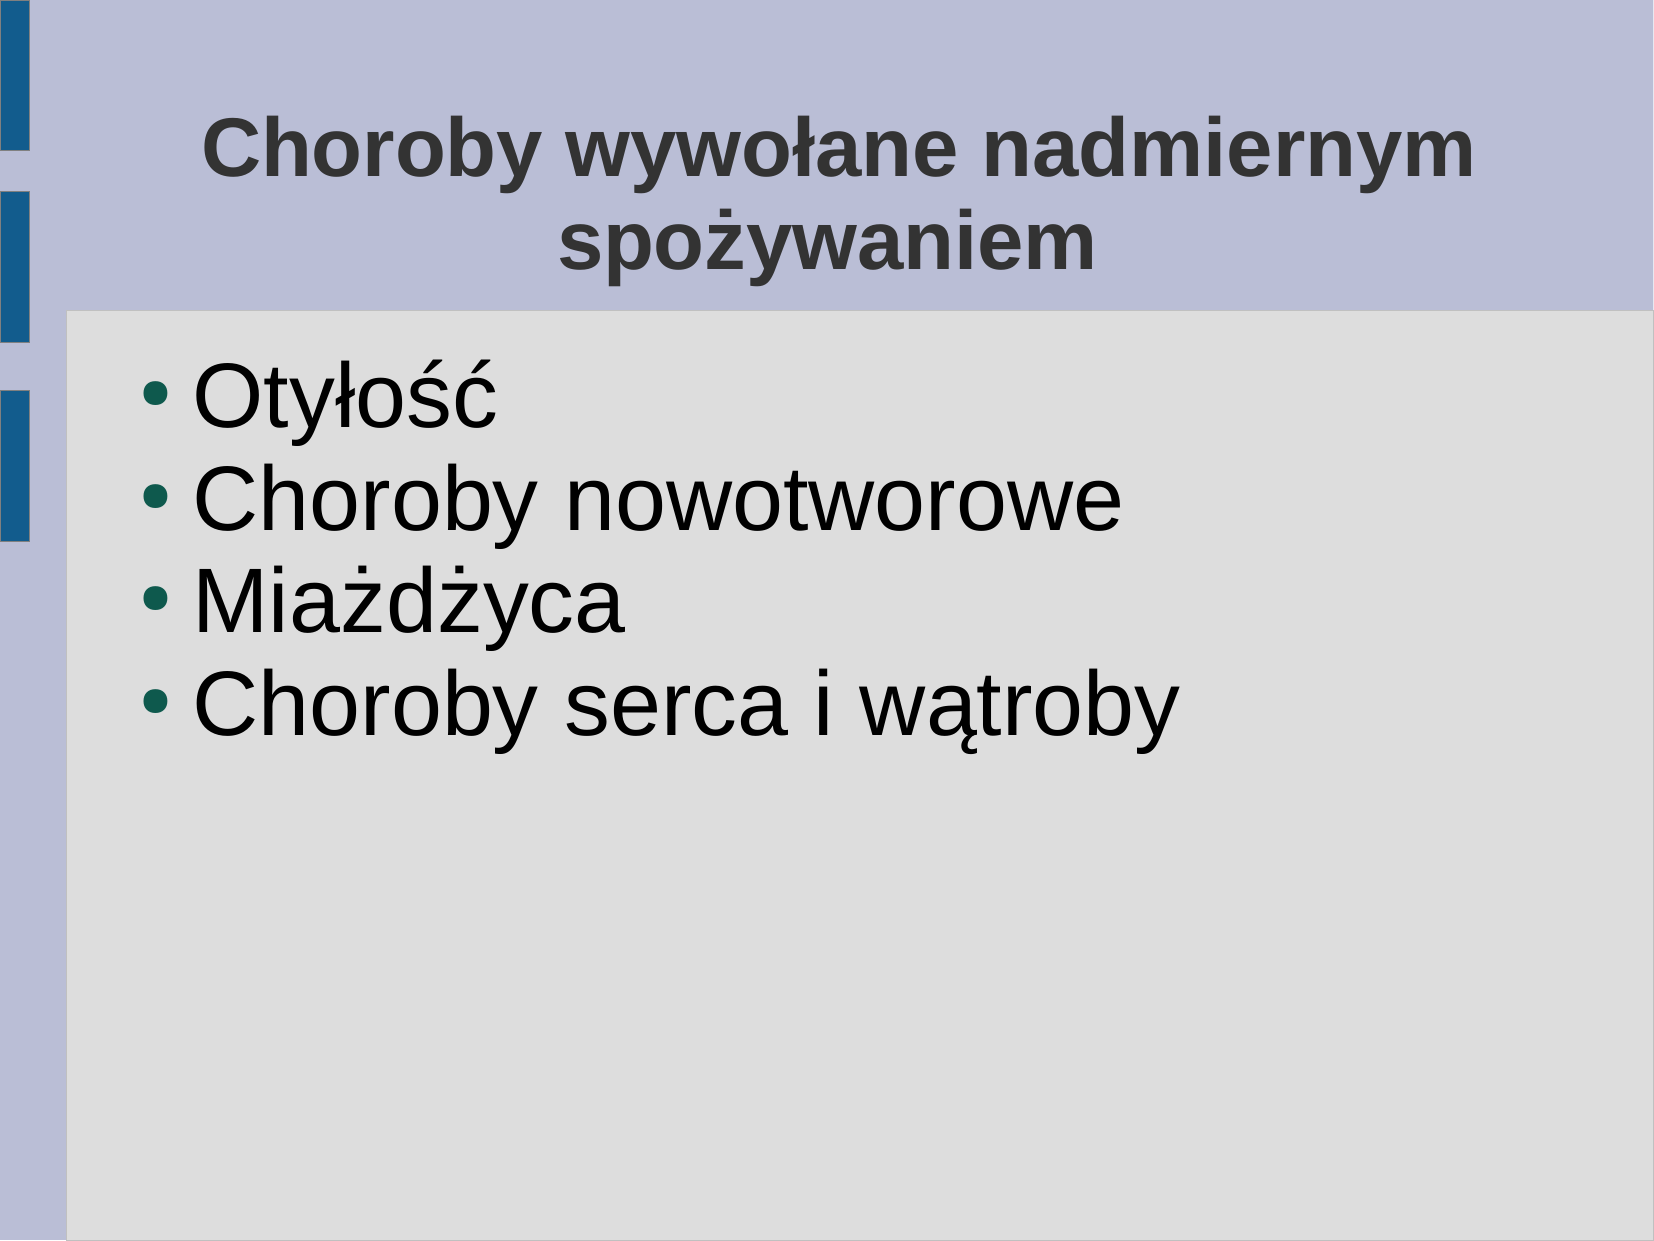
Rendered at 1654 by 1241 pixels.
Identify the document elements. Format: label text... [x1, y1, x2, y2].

list Otyłość Choroby nowotworowe Miażdżyca Choroby serca i wątroby [121, 344, 1534, 1127]
title Choroby wywołane nadmiernym spożywaniem [121, 91, 1534, 299]
